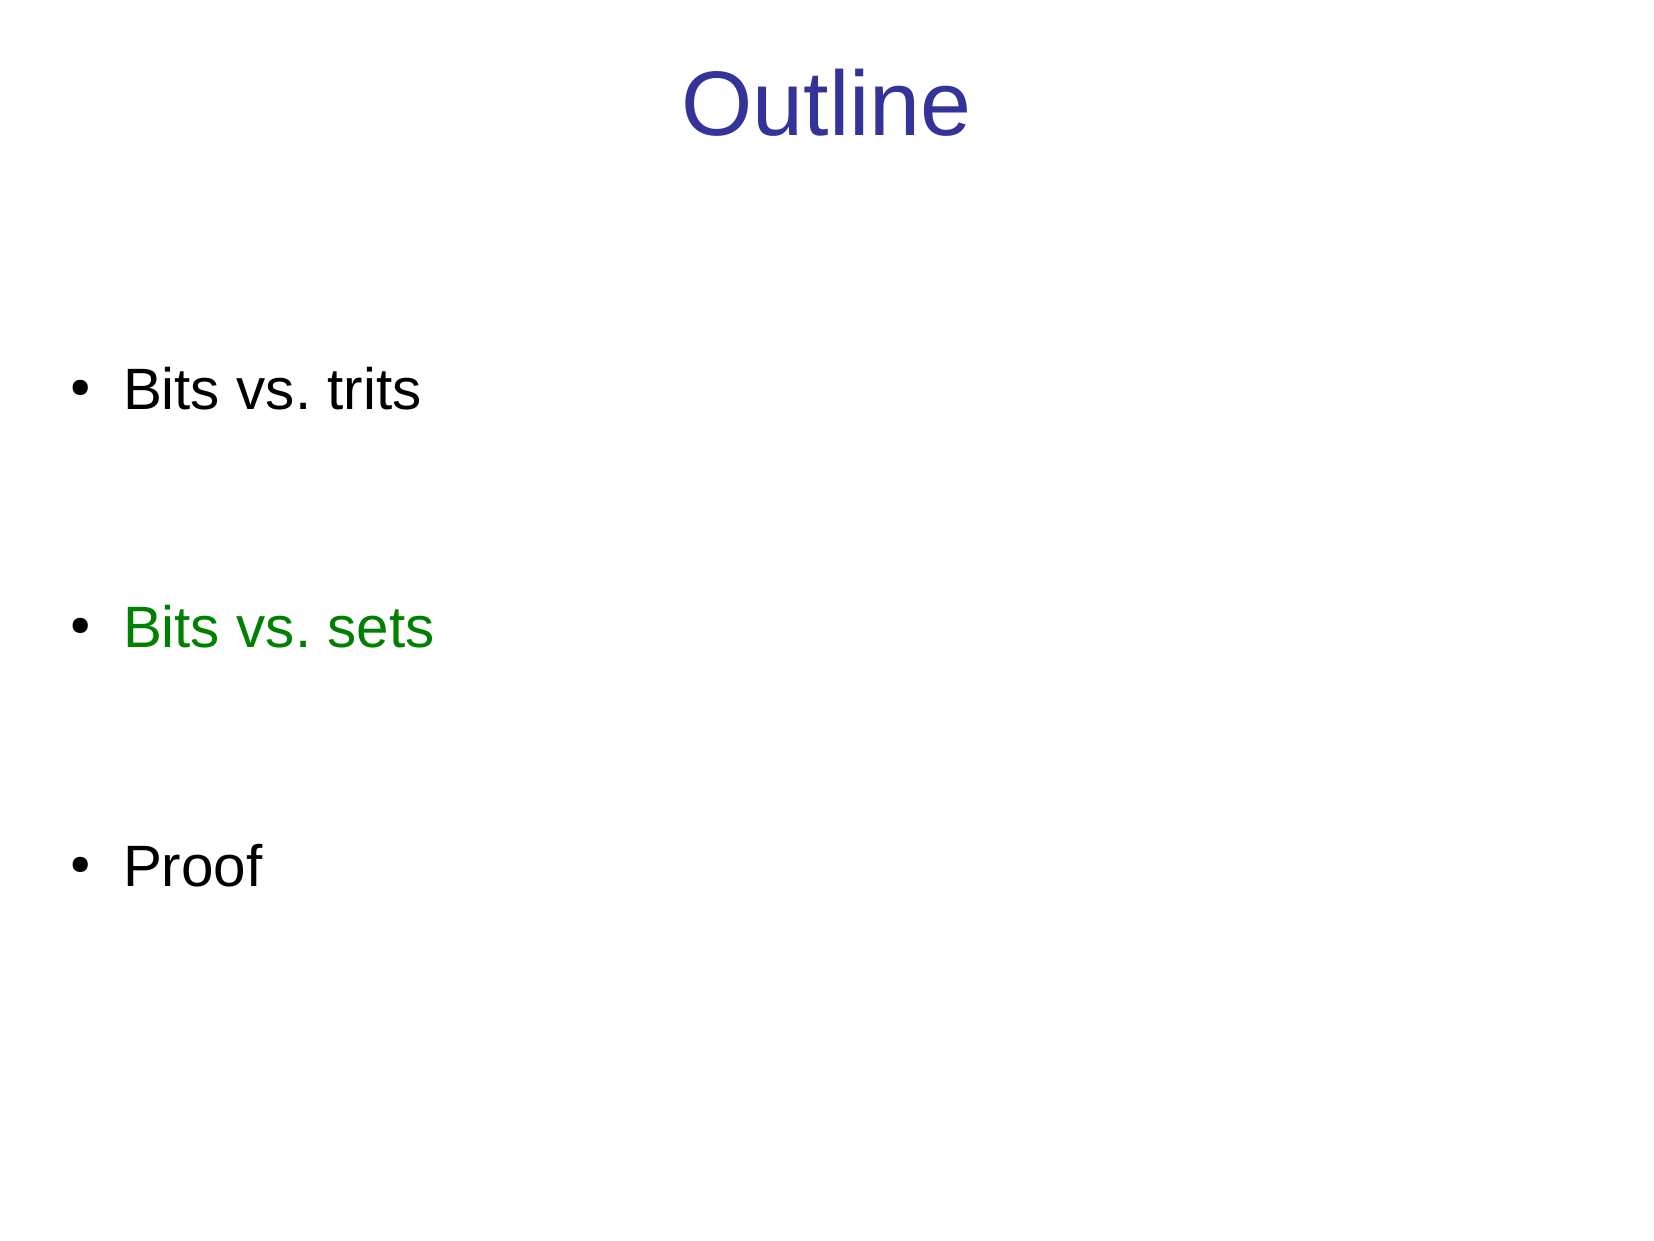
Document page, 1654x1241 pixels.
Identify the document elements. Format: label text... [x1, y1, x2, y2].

list Bits vs. trits Bits vs. sets Proof [37, 110, 1654, 1238]
title Outline [124, 0, 1530, 208]
